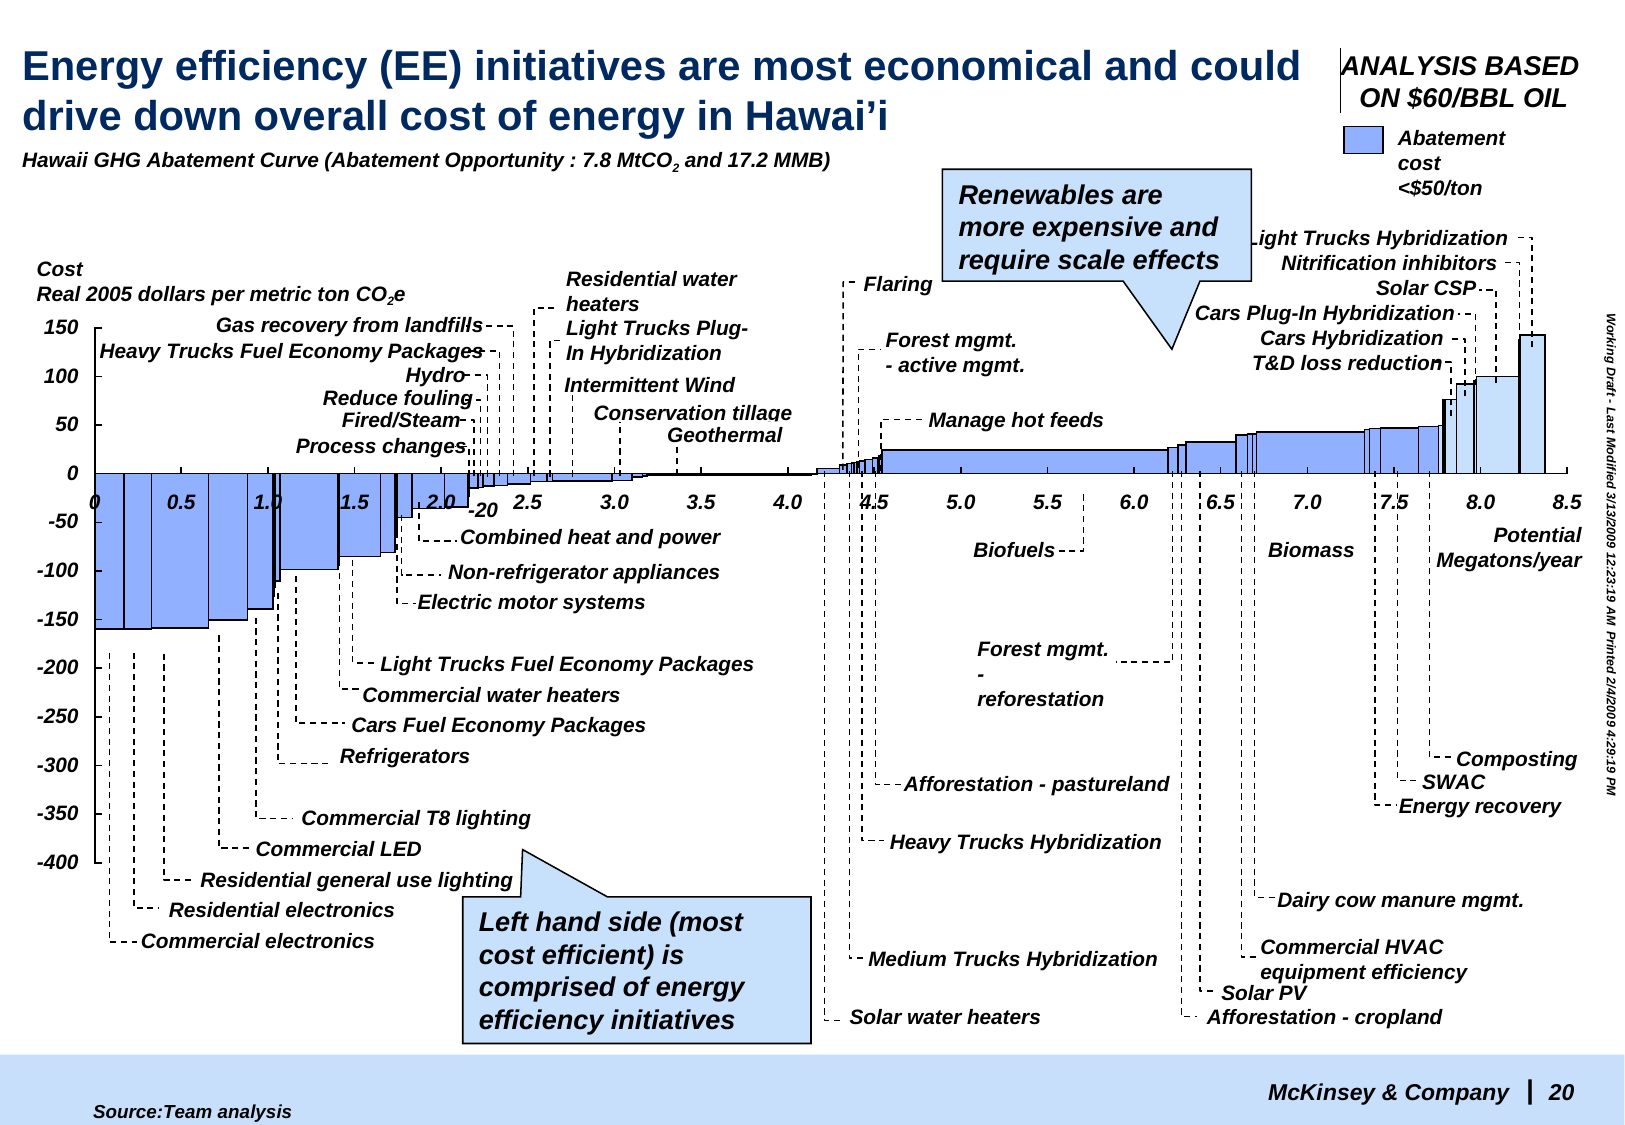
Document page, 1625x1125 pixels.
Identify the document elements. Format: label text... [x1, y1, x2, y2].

text_box Dairy cow manure mgmt. [1277, 886, 1508, 909]
text_box SWAC [1422, 768, 1485, 792]
text_box 0 [88, 491, 101, 512]
text_box 7.0 [1292, 491, 1322, 512]
text_box Intermittent Wind [564, 371, 721, 395]
text_box Cost Real 2005 dollars per metric ton CO2e [36, 262, 387, 309]
text_box Potential Megatons/year [1444, 521, 1582, 567]
text_box Reduce fouling [322, 384, 461, 408]
text_box -100 [36, 560, 79, 581]
text_box -400 [36, 852, 79, 874]
text_box Flaring [863, 270, 928, 294]
text_box Biofuels [973, 536, 1056, 563]
text_box Heavy Trucks Hybridization [889, 829, 1142, 853]
text_box -250 [36, 706, 79, 728]
text_box 150 [43, 317, 79, 338]
text_box 50 [55, 414, 79, 436]
text_box ANALYSIS BASED ON $60/BBL OIL [1341, 47, 1587, 113]
text_box 6.0 [1119, 491, 1149, 512]
text_box <編號> [1548, 1077, 1585, 1103]
text_box Cars Fuel Economy Packages [351, 711, 630, 735]
text_box 4.0 [773, 491, 803, 512]
text_box Manage hot feeds [928, 407, 1095, 430]
text_box Biomass [1268, 536, 1355, 563]
text_box 2.0 [426, 491, 456, 512]
text_box 2.5 [513, 491, 543, 512]
text_box Cars Hybridization [1274, 324, 1444, 348]
text_box Light Trucks Plug-In Hybridization [566, 318, 757, 365]
text_box 1.5 [340, 491, 370, 512]
text_box -350 [36, 803, 79, 825]
text_box Afforestation - pastureland [903, 771, 1147, 795]
text_box Light Trucks Fuel Economy Packages [380, 650, 729, 674]
text_box T&D loss reduction [1252, 349, 1428, 373]
text_box Fired/Steam [341, 408, 455, 429]
text_box Combined heat and power [460, 523, 704, 547]
text_box -50 [48, 512, 79, 533]
text_box Commercial electronics [140, 927, 357, 951]
text_box Energy recovery [1398, 792, 1550, 816]
text_box Medium Trucks Hybridization [868, 945, 1136, 969]
text_box 3.5 [686, 491, 716, 512]
text_box [816, 334, 1546, 473]
text_box Refrigerators [340, 743, 460, 767]
text_box -200 [36, 657, 79, 679]
text_box 6.5 [1205, 491, 1235, 512]
text_box 0.5 [166, 491, 196, 512]
text_box Commercial HVAC equipment efficiency [1260, 933, 1481, 980]
text_box Nitrification inhibitors [1306, 249, 1498, 273]
text_box Source: Team analysis [0, 1100, 1474, 1123]
text_box Conservation tillage [593, 399, 776, 423]
text_box Non-refrigerator appliances [448, 558, 699, 581]
text_box 8.0 [1466, 491, 1495, 512]
text_box Afforestation - cropland [1206, 1003, 1422, 1027]
text_box [96, 474, 676, 629]
text_box Geothermal [667, 421, 816, 445]
text_box Left hand side (most cost efficient) is comprised of energy efficiency initiatives [462, 849, 812, 1044]
text_box Cars Plug-In Hybridization [1213, 299, 1455, 323]
text_box Abatement cost <$50/ton [1397, 125, 1525, 201]
text_box Electric motor systems [417, 588, 626, 612]
text_box 7.5 [1379, 491, 1409, 512]
text_box 1.0 [253, 491, 283, 512]
text_box 0 [66, 463, 79, 484]
text_box 3.0 [599, 491, 629, 512]
text_box Forest mgmt. - reforestation [977, 635, 1114, 681]
text_box Solar water heaters [849, 1003, 1030, 1027]
text_box Commercial T8 lighting [301, 804, 514, 828]
text_box Renewables are more expensive and require scale effects [942, 169, 1252, 350]
text_box Gas recovery from landfills [215, 311, 461, 335]
text_box 5.0 [946, 491, 976, 512]
text_box 4.5 [859, 491, 889, 512]
text_box Solar CSP [1379, 274, 1477, 298]
text_box Residential electronics [169, 896, 377, 920]
text_box Hawaii GHG Abatement Curve (Abatement Opportunity : 7.8 MtCO2 and 17.2 MMB) [22, 146, 902, 175]
text_box Residential general use lighting [200, 866, 489, 890]
text_box Commercial LED [255, 835, 413, 859]
title Energy efficiency (EE) initiatives are most economical and could drive down overall cost of energy in Hawai’i [22, 38, 1304, 140]
text_box -300 [36, 755, 79, 776]
text_box Solar PV [1221, 979, 1304, 1003]
text_box -20 [465, 497, 501, 521]
text_box -150 [36, 609, 79, 630]
text_box Heavy Trucks Fuel Economy Packages [99, 337, 461, 361]
text_box 8.5 [1552, 491, 1582, 512]
text_box 100 [43, 366, 79, 387]
text_box Hydro [405, 361, 461, 384]
text_box Forest mgmt. - active mgmt. [885, 327, 1028, 373]
text_box [1343, 126, 1383, 154]
text_box Commercial water heaters [362, 681, 604, 705]
text_box Composting [1456, 745, 1567, 769]
text_box Light Trucks Hybridization [1269, 224, 1509, 248]
text_box Process changes [295, 432, 455, 456]
text_box Residential water heaters [566, 270, 753, 317]
text_box 5.5 [1033, 491, 1062, 512]
